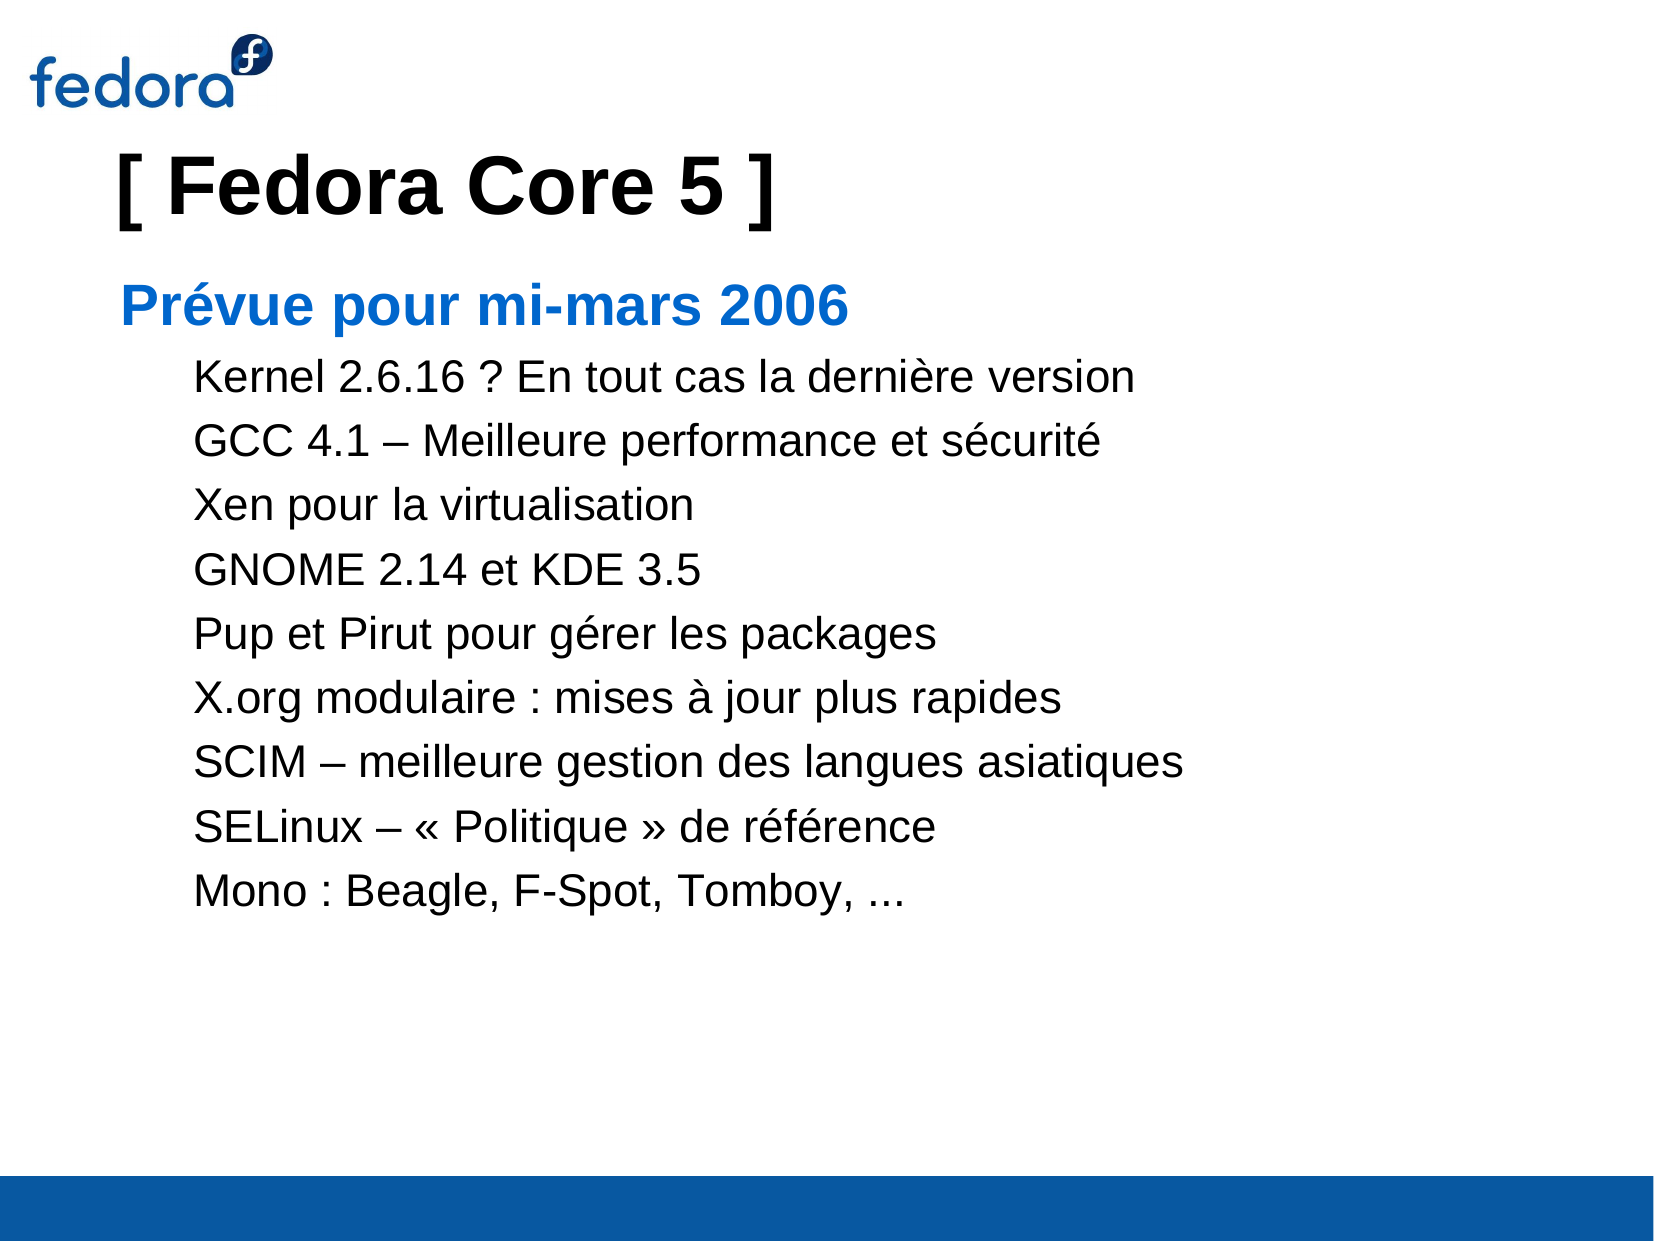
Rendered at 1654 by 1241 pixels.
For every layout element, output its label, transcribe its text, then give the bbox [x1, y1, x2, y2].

list Prévue pour mi-mars 2006 Kernel 2.6.16 ? En tout cas la dernière version GCC 4.1 – Meilleure performance et sécurité Xen pour la virtualisation GNOME 2.14 et KDE 3.5 Pup et Pirut pour gérer les packages X.org modulaire : mises à jour plus rapides SCIM – meilleure gestion des langues asiatiques SELinux – « Politique » de référence Mono : Beagle, F-Spot, Tomboy, ... [118, 272, 1523, 1141]
picture [0, 1176, 1654, 1241]
title [ Fedora Core 5 ] [115, 122, 1521, 249]
picture [22, 27, 277, 115]
